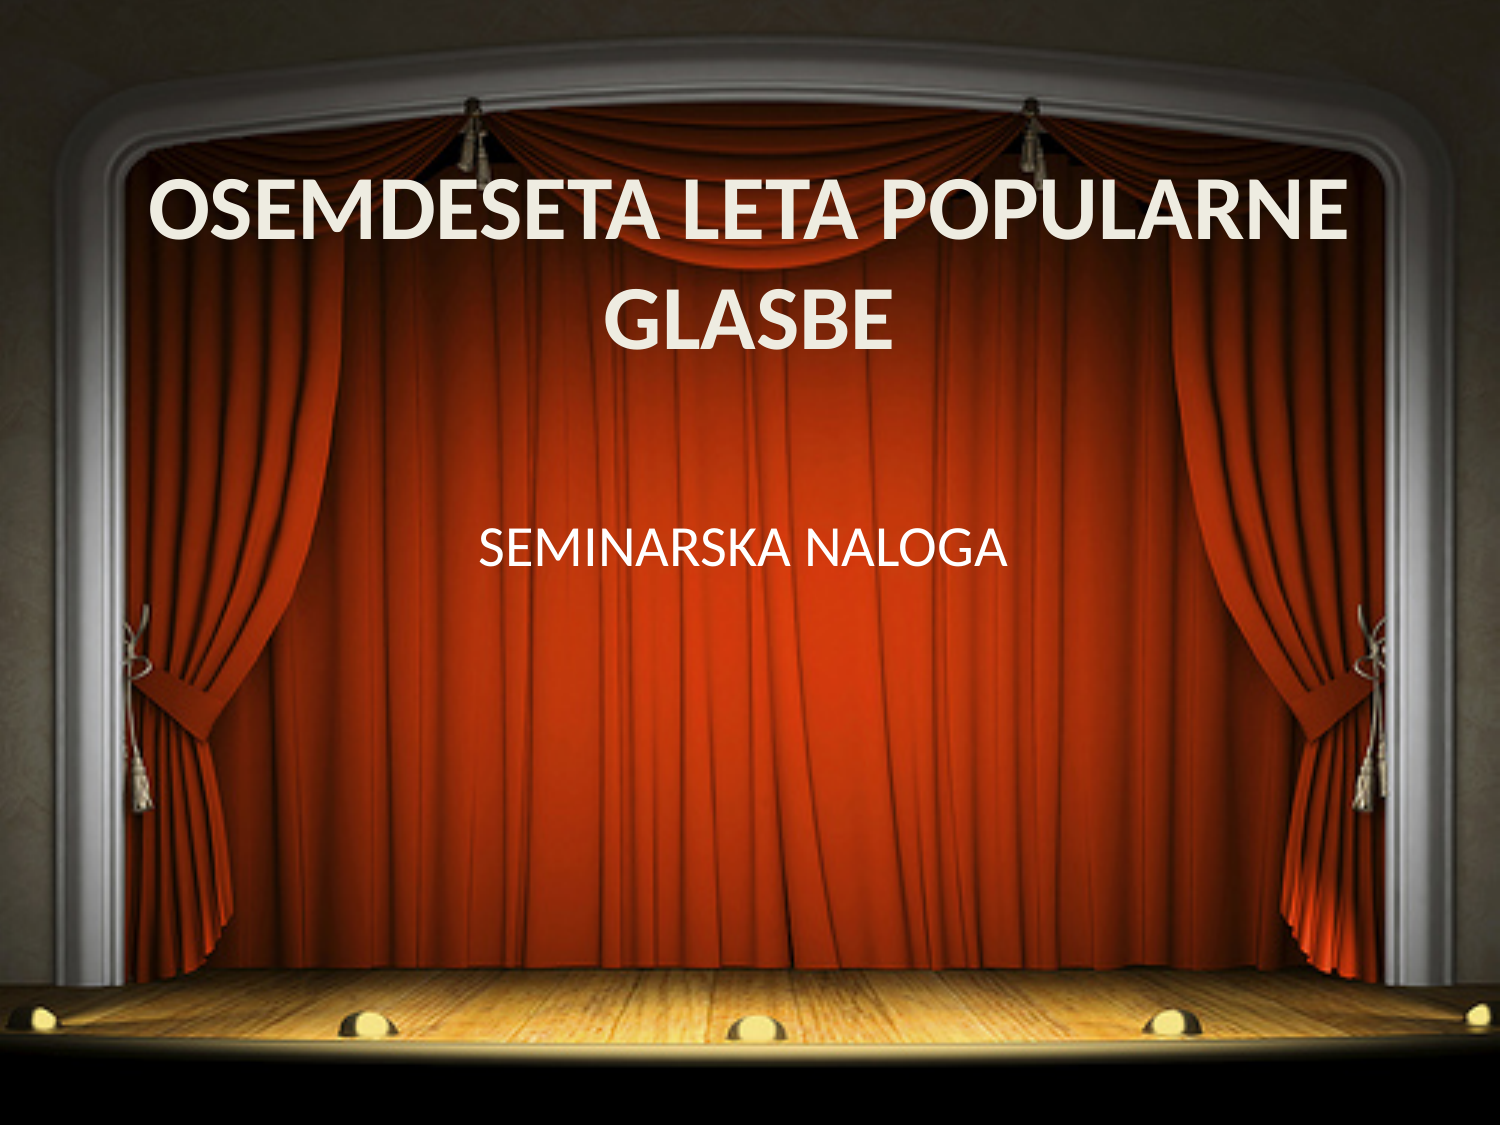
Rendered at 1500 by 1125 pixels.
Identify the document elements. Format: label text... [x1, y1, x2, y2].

picture [0, 0, 1500, 1125]
subtitle SEMINARSKA NALOGA [218, 408, 1269, 697]
title OSEMDESETA LETA POPULARNE GLASBE [112, 137, 1388, 379]
